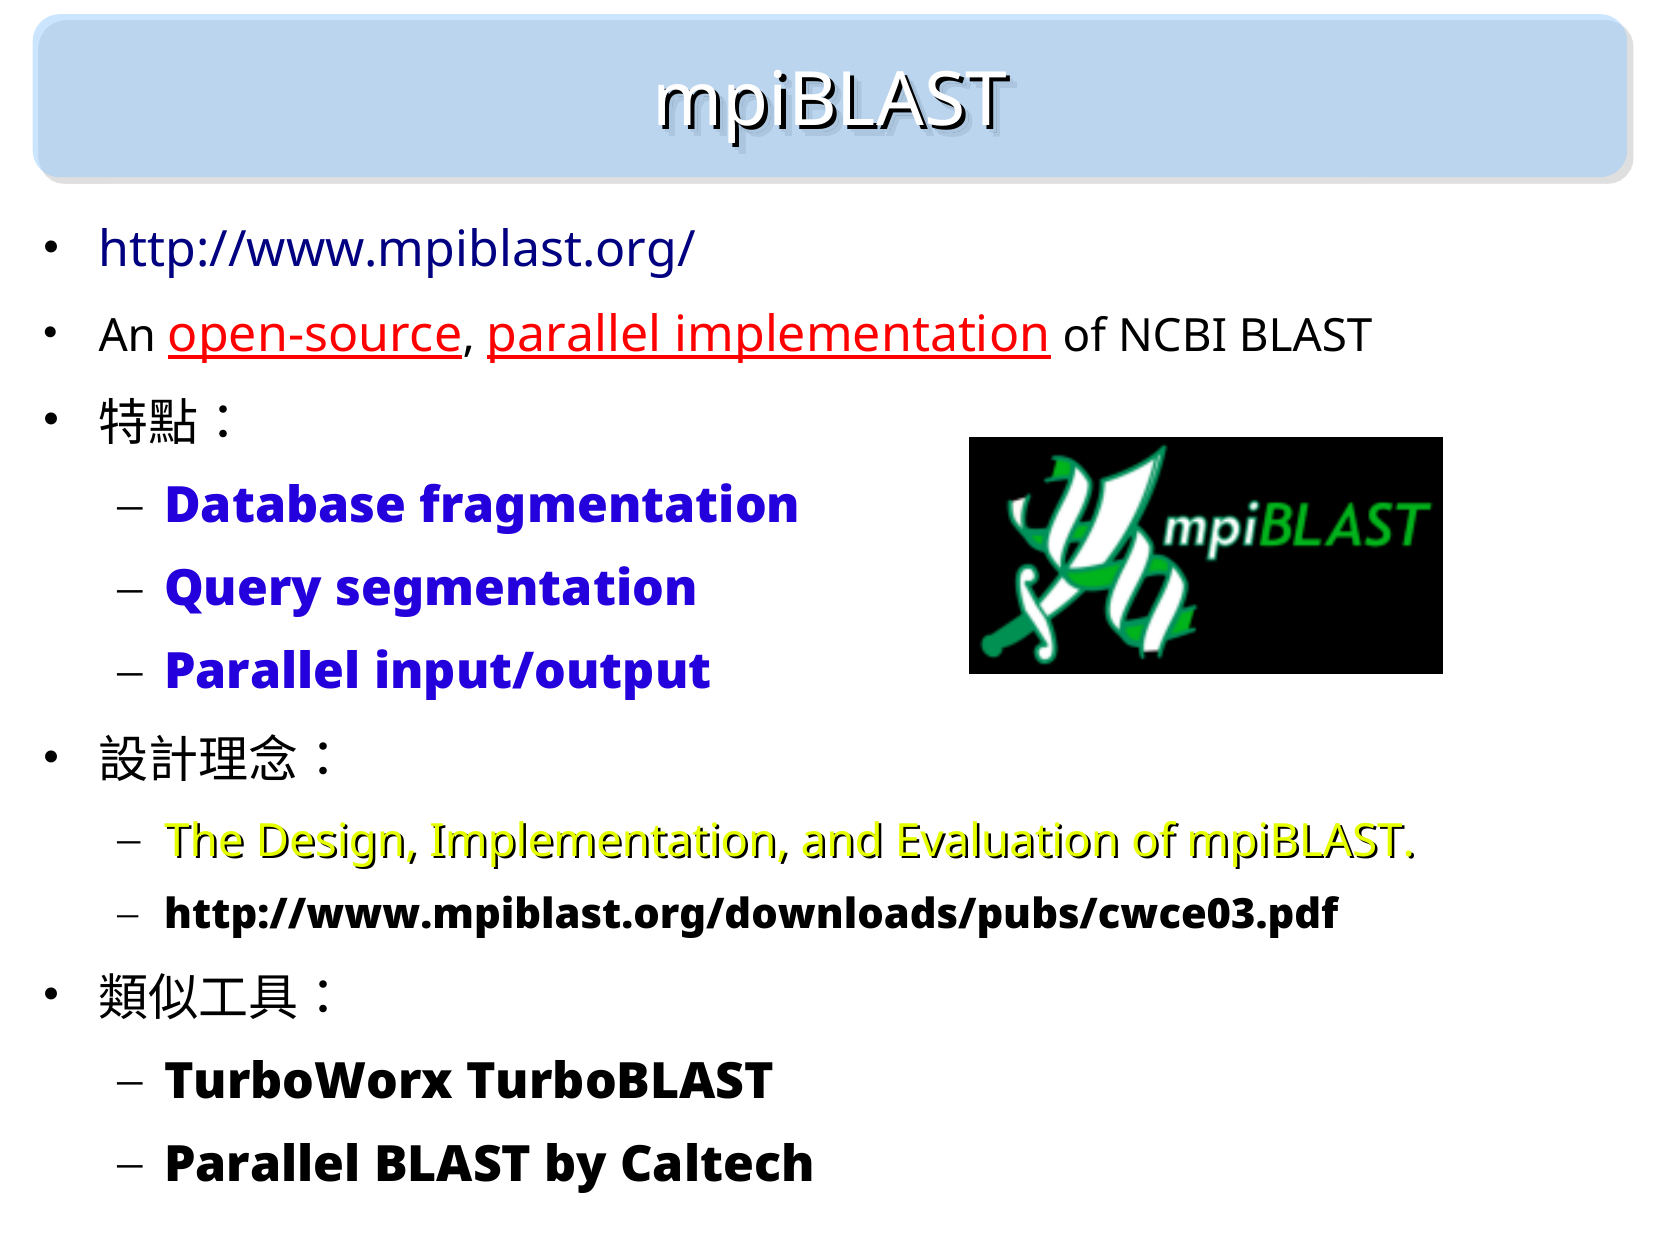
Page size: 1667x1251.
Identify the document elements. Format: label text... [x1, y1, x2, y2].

text_box mpiBLAST [32, 14, 1628, 178]
list http://www.mpiblast.org/ An open-source, parallel implementation of NCBI BLAST 特點： Database fragmentation Query segmentation Parallel input/output 設計理念： The Design, Implementation, and Evaluation of mpiBLAST. http://www.mpiblast.org/downloads/pubs/cwce03.pdf 類似工具： TurboWorx TurboBLAST Parallel BLAST by Caltech [42, 212, 1625, 1217]
picture [969, 437, 1443, 674]
